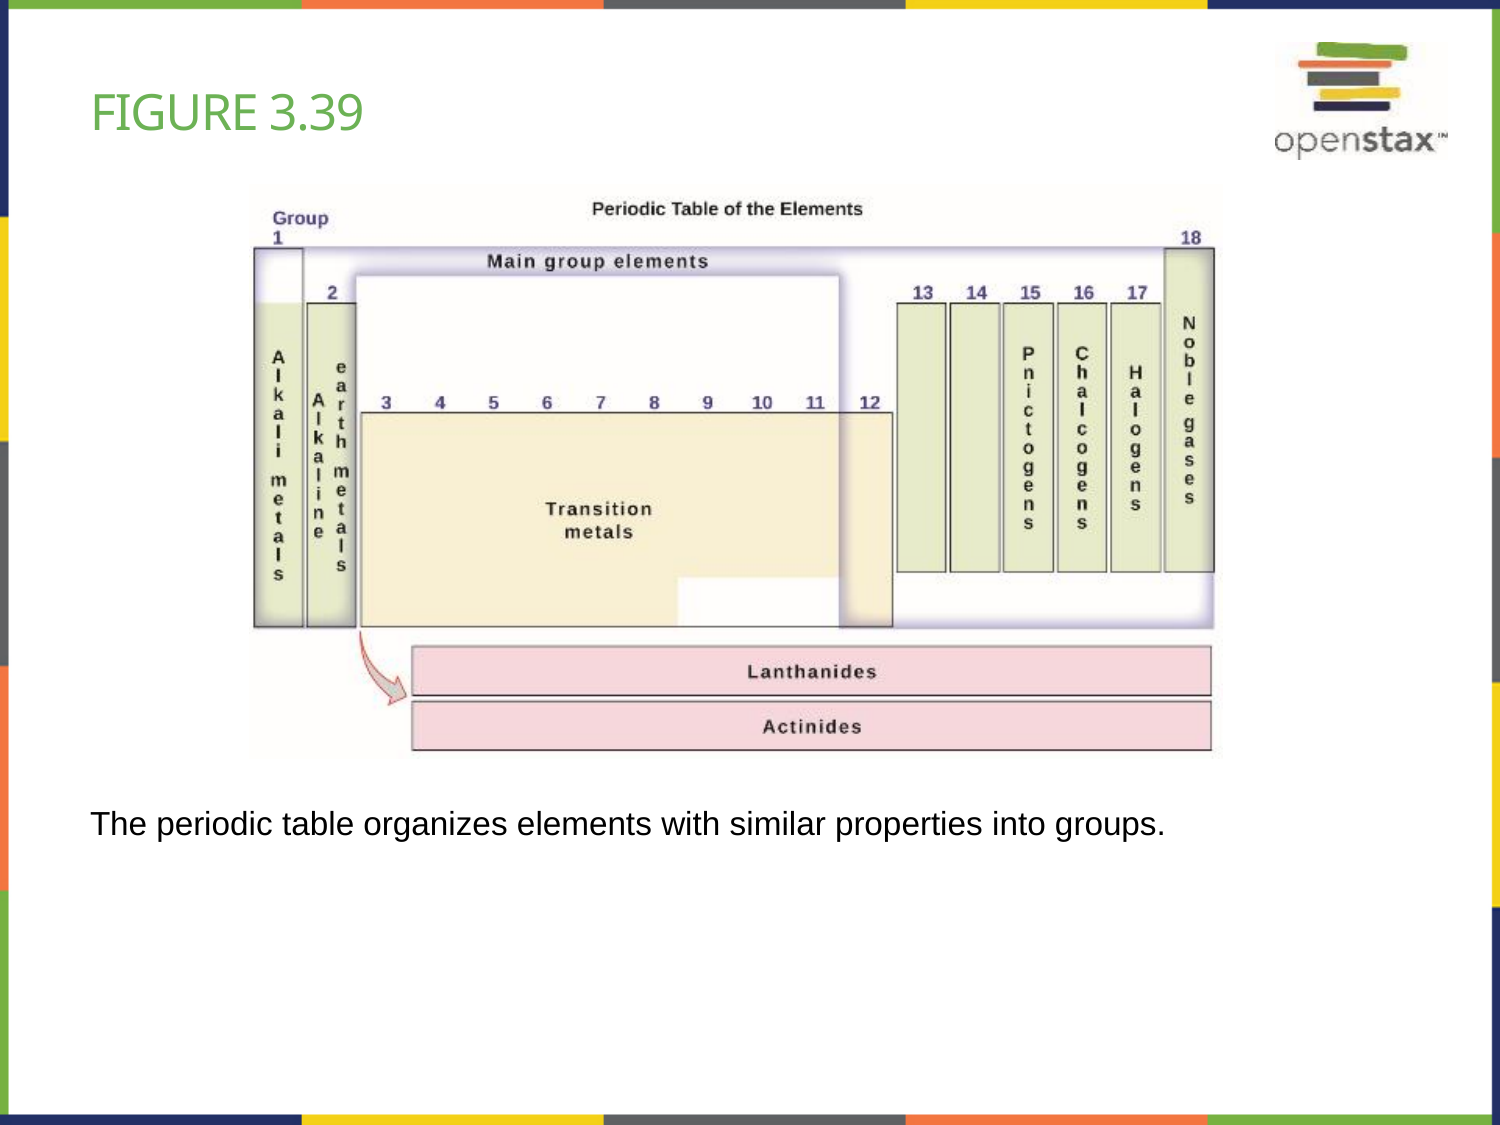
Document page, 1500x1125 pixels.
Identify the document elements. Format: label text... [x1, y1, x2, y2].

list The periodic table organizes elements with similar properties into groups. [75, 794, 1398, 986]
title Figure 3.39 [75, 39, 1398, 148]
picture [0, 0, 1500, 1125]
